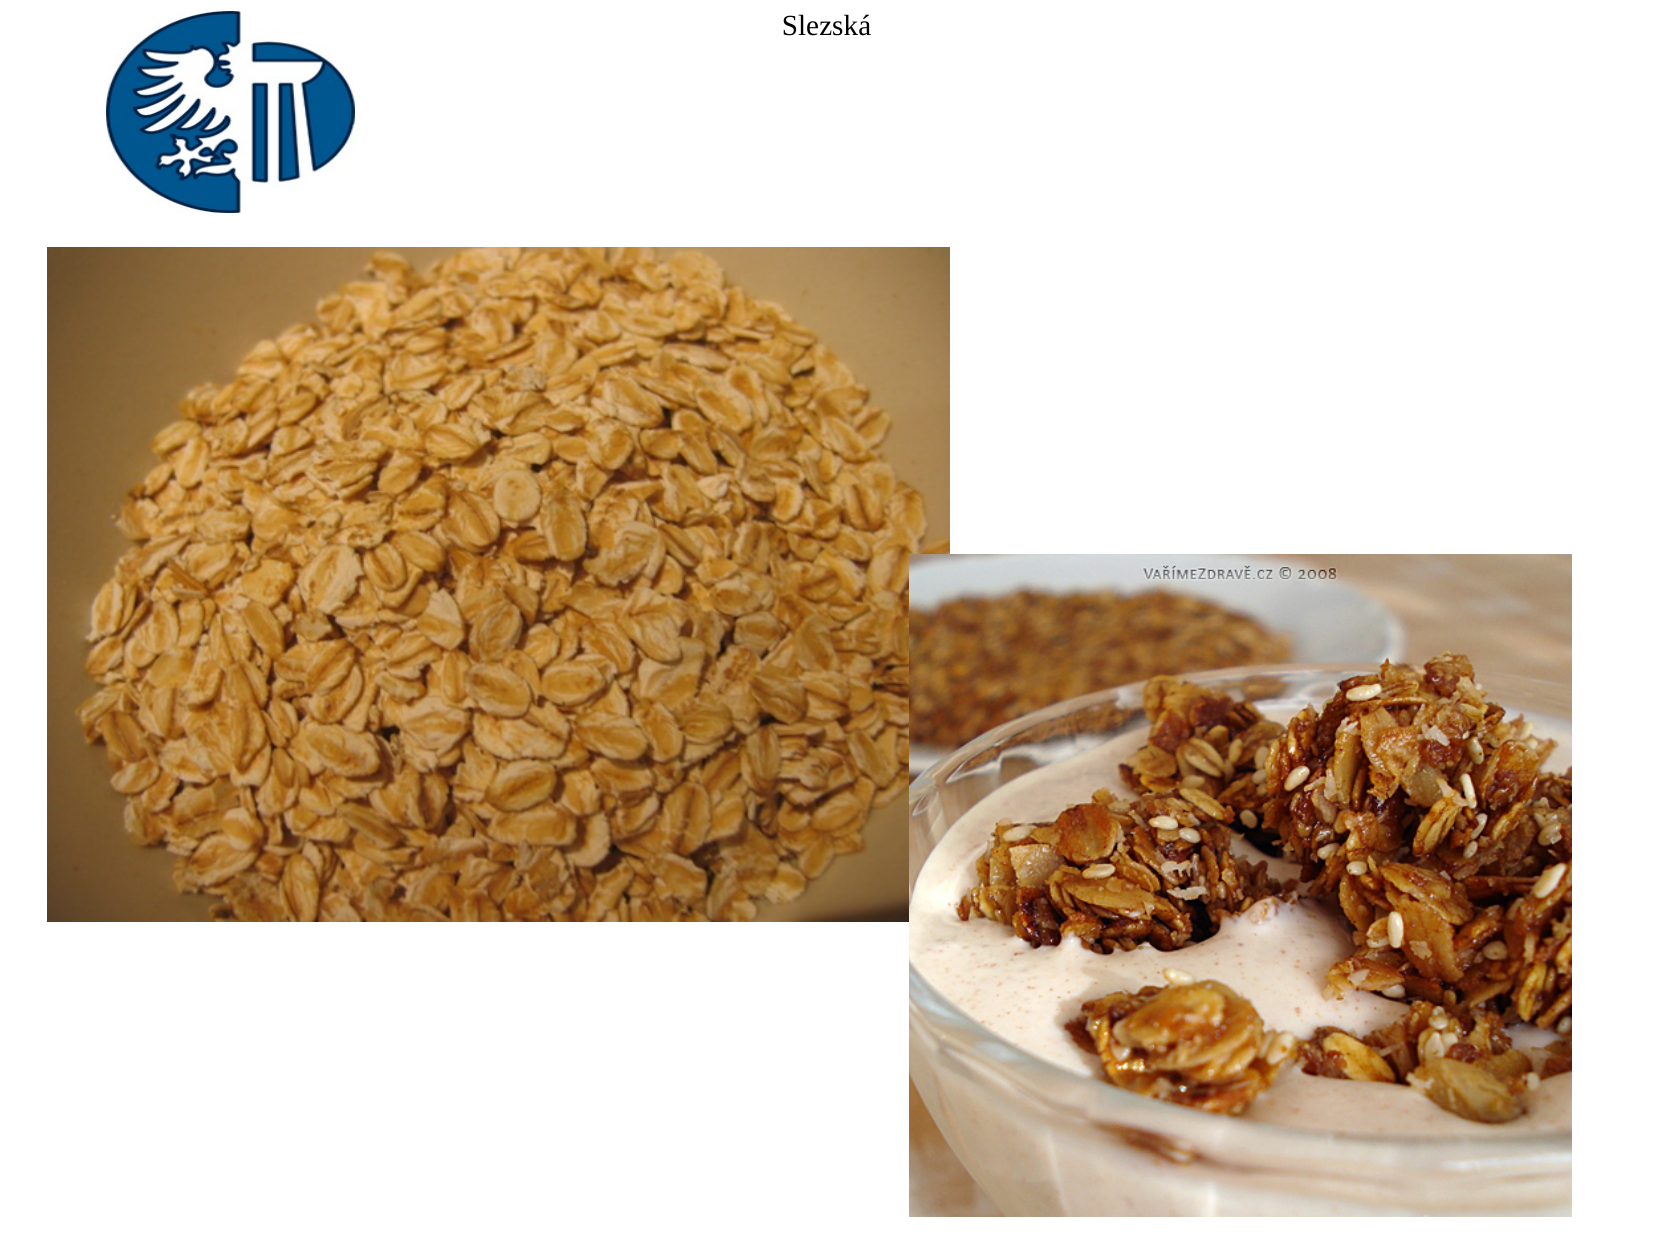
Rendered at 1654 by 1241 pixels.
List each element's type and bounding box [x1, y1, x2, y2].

picture [106, 11, 355, 213]
picture [47, 247, 1572, 1217]
